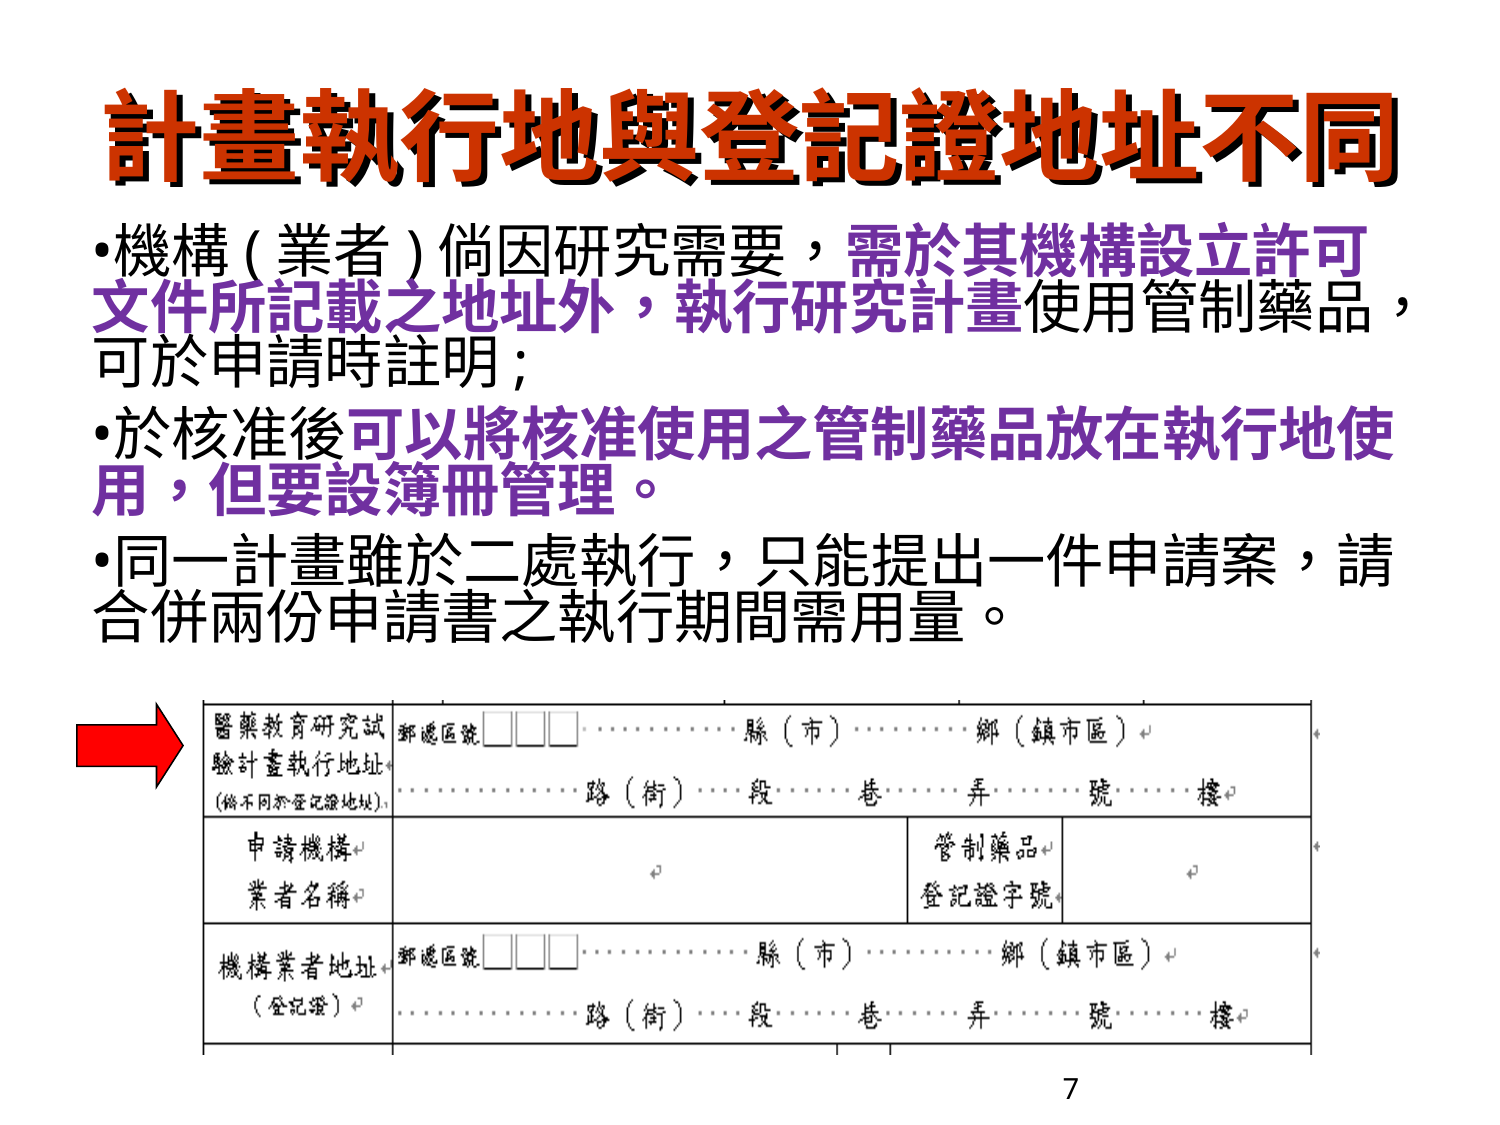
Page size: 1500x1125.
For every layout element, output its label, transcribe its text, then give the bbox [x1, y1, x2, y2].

text_box [76, 704, 184, 788]
title 計畫執行地與登記證地址不同 [53, 42, 1447, 209]
picture [192, 700, 1320, 1055]
list 機構(業者)倘因研究需要，需於其機構設立許可文件所記載之地址外，執行研究計畫使用管制藥品，可於申請時註明; 於核准後可以將核准使用之管制藥品放在執行地使用，但要設簿冊管理。 同一計畫雖於二處執行，只能提出一件申請案，請合併兩份申請書之執行期間需用量。 [76, 220, 1436, 705]
